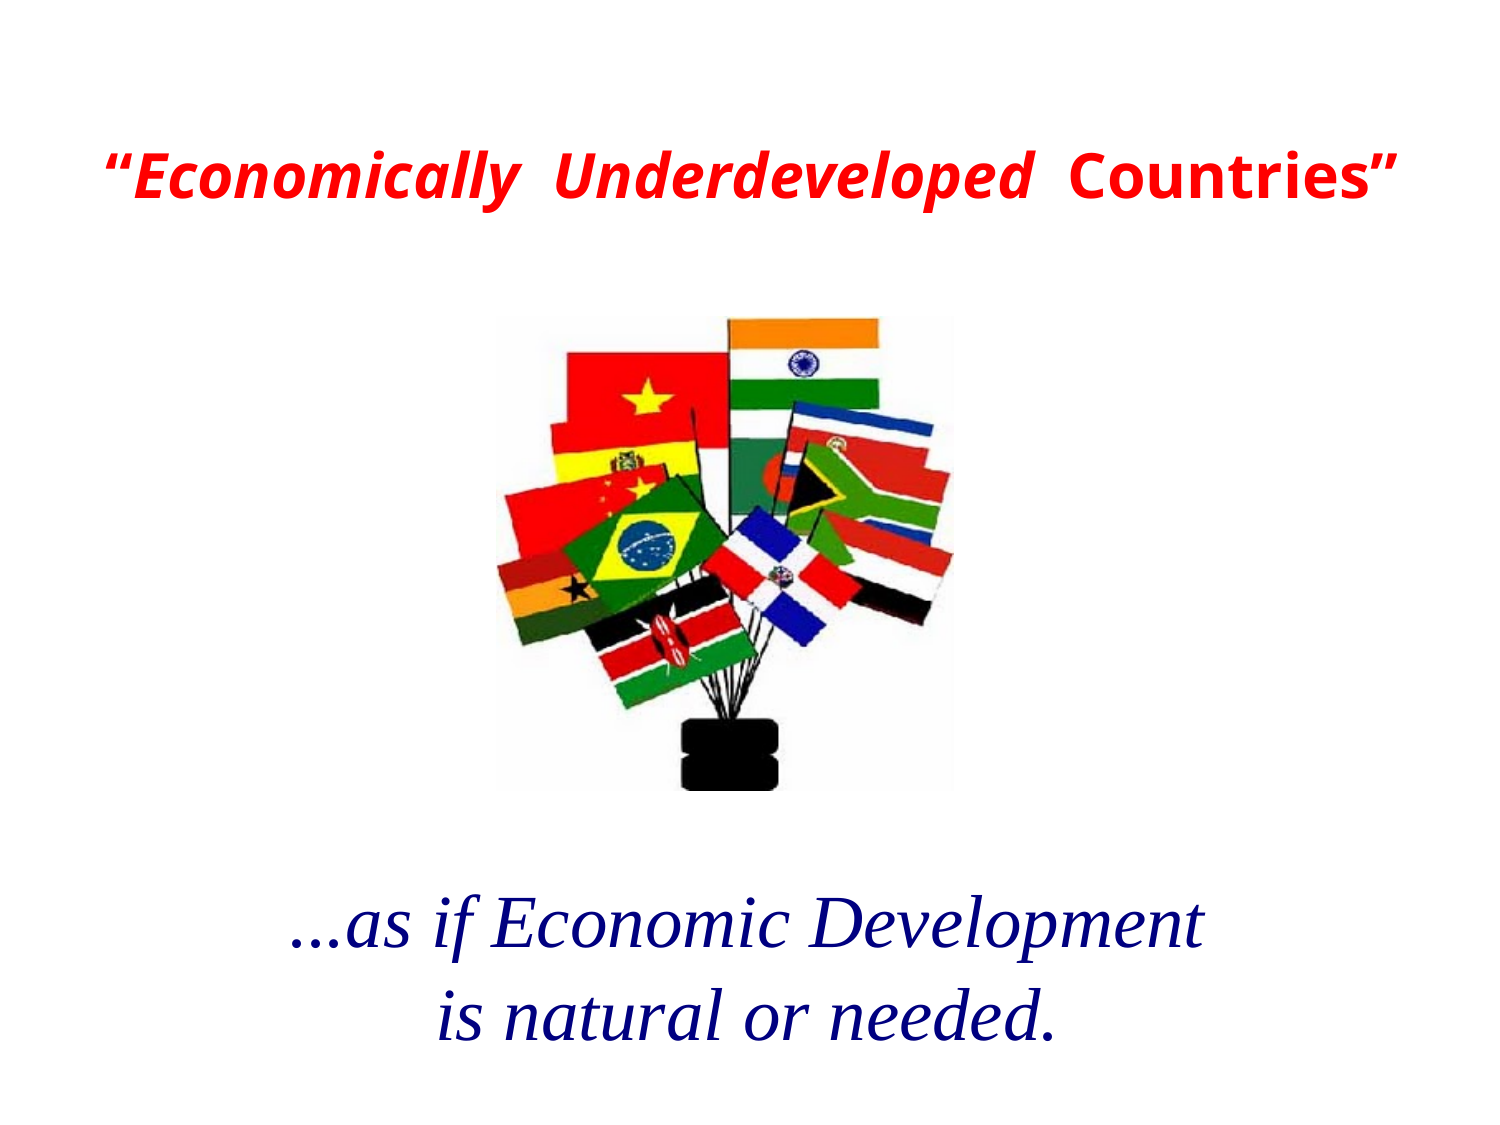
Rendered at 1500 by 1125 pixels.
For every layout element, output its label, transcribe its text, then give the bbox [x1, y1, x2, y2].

picture [496, 316, 954, 791]
text_box “Economically Underdeveloped Countries” [30, 138, 1474, 208]
text_box ...as if Economic Development is natural or needed. [75, 868, 1420, 959]
